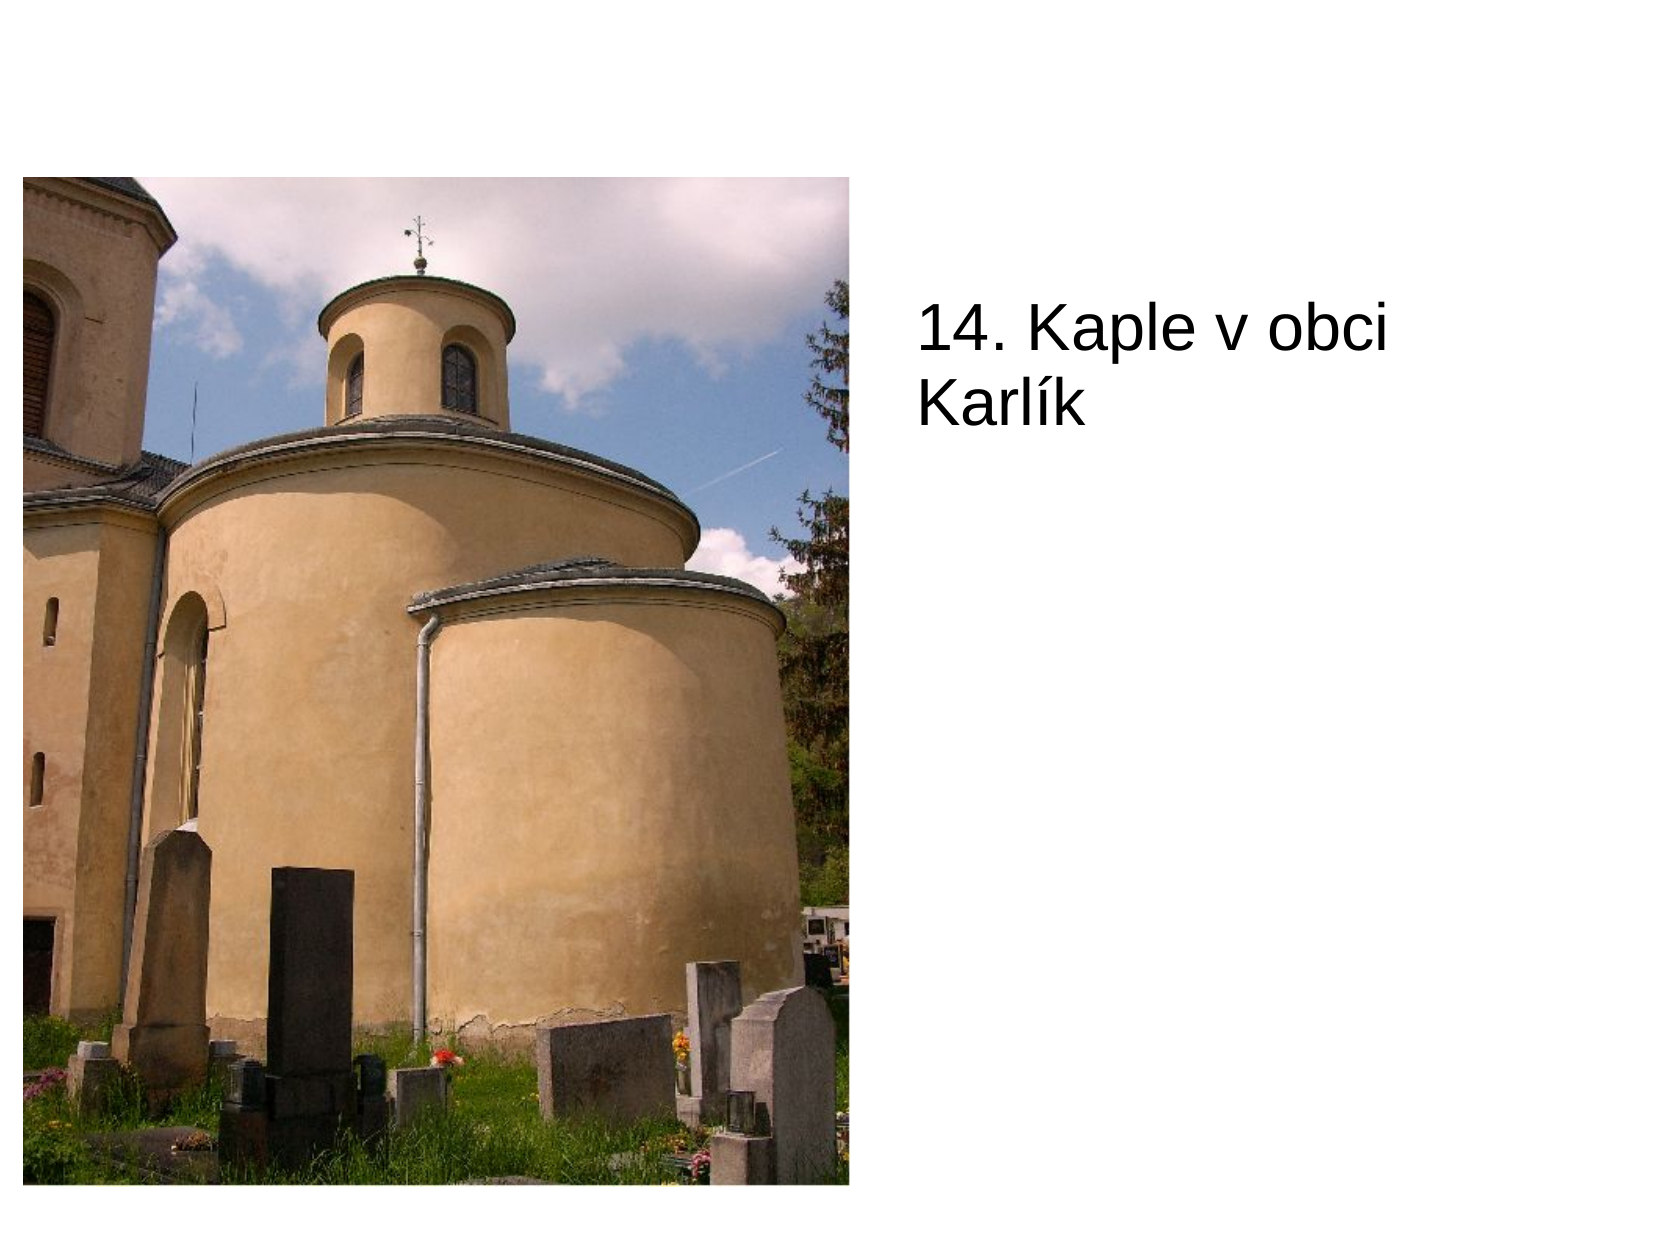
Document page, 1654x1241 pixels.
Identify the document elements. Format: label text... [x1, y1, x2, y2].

picture [23, 177, 851, 1187]
list 14. Kaple v obci Karlík [851, 290, 1572, 1109]
